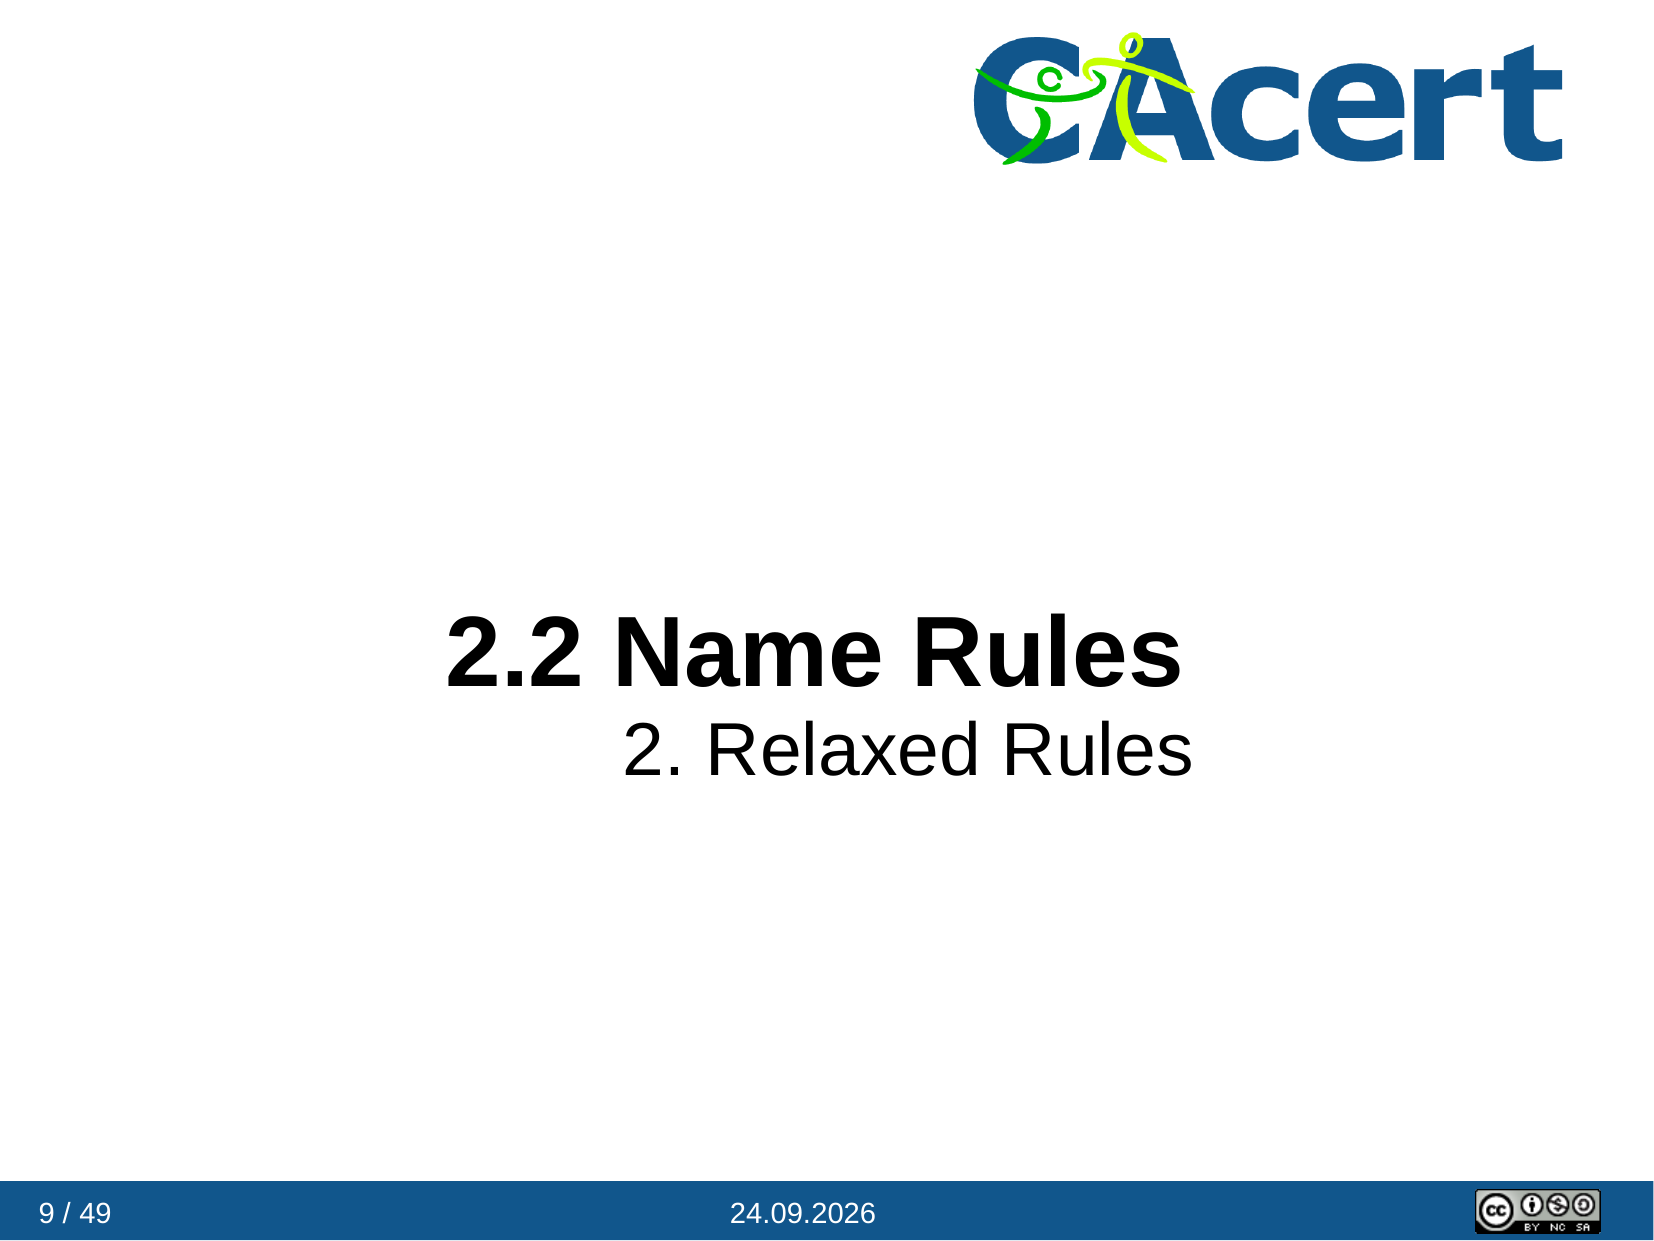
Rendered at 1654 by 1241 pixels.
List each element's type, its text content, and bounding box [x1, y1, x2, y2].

picture [1475, 1189, 1601, 1234]
subtitle 2.2 Name Rules 2. Relaxed Rules [70, 295, 1560, 1093]
picture [972, 30, 1564, 166]
